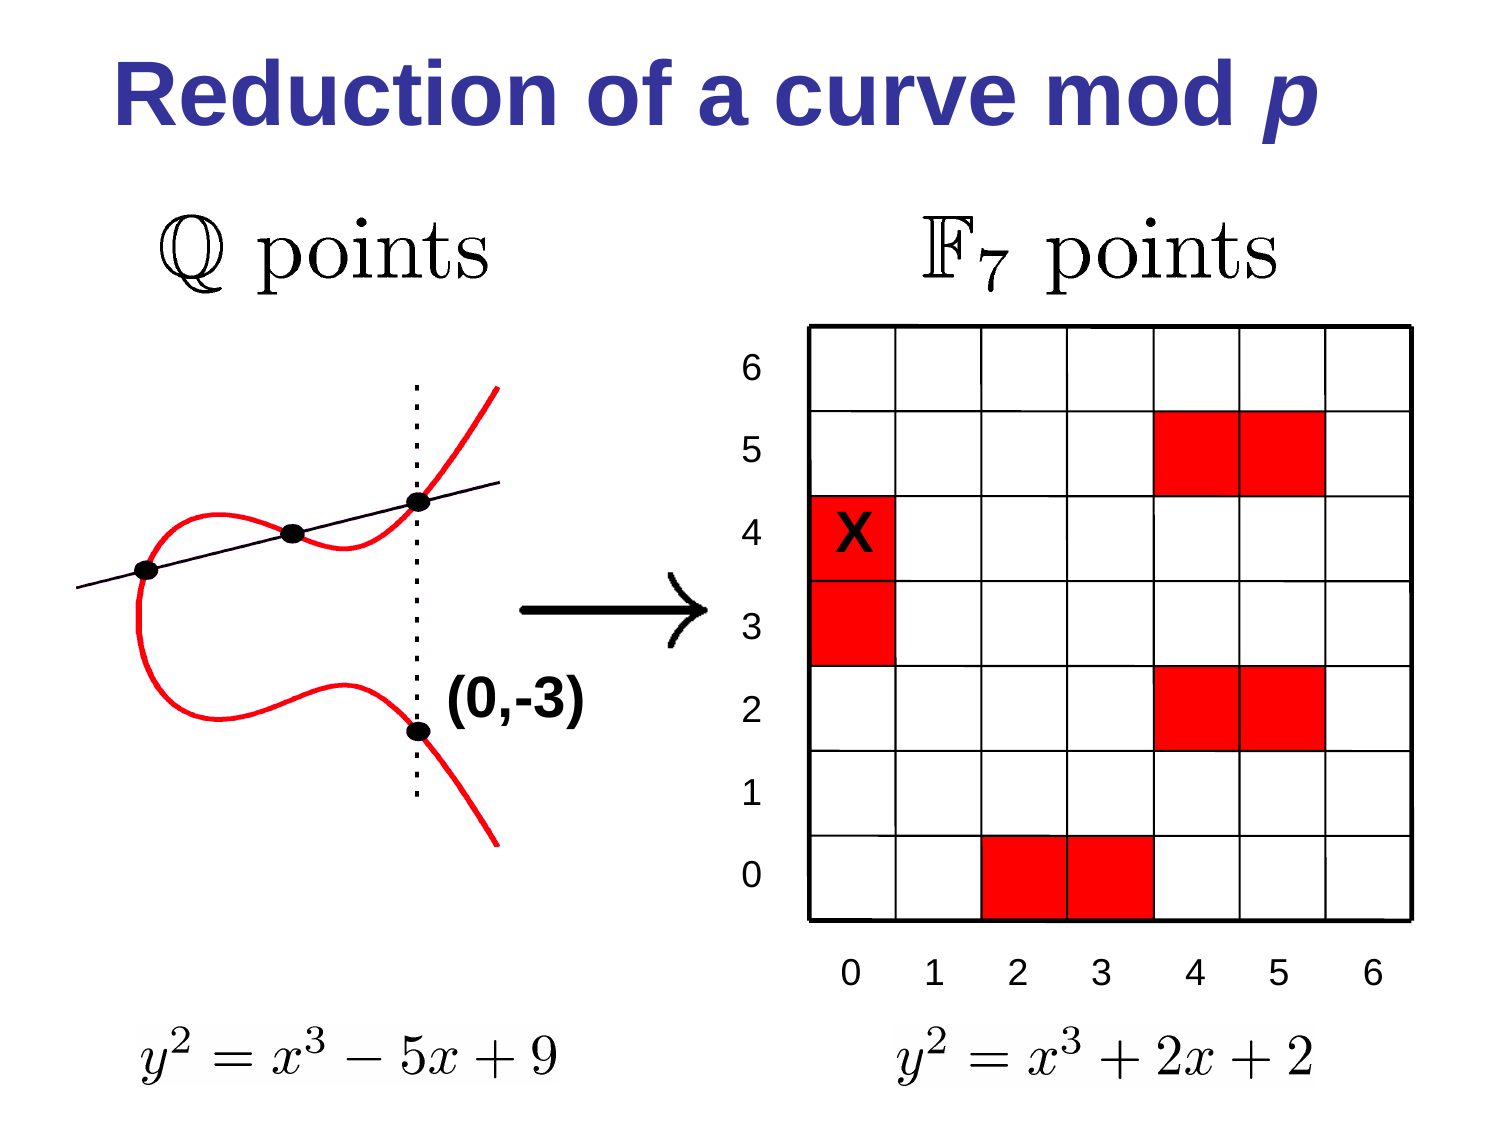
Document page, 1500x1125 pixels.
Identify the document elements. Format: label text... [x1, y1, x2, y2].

picture [513, 562, 727, 669]
text_box [812, 583, 894, 664]
text_box [983, 837, 1066, 918]
text_box [1069, 837, 1152, 918]
picture [135, 1023, 559, 1086]
text_box 6 [726, 338, 777, 396]
picture [915, 207, 1277, 297]
text_box [1155, 668, 1238, 749]
text_box 3 [726, 598, 777, 656]
title Reduction of a curve mod p [41, 0, 1392, 188]
text_box [812, 498, 894, 579]
text_box 1 [726, 763, 777, 821]
text_box [1155, 413, 1238, 495]
picture [159, 207, 495, 297]
text_box 2 [726, 680, 777, 739]
picture [891, 1023, 1315, 1087]
text_box 0 [726, 846, 777, 904]
text_box 0 1 2 3 4 5 6 [804, 943, 1400, 1002]
text_box 5 [726, 420, 777, 479]
text_box (0,-3)‏ [431, 657, 601, 738]
picture [76, 385, 500, 847]
text_box X [821, 491, 890, 573]
text_box [1241, 668, 1324, 749]
text_box [1241, 413, 1324, 495]
text_box 4 [726, 503, 777, 562]
